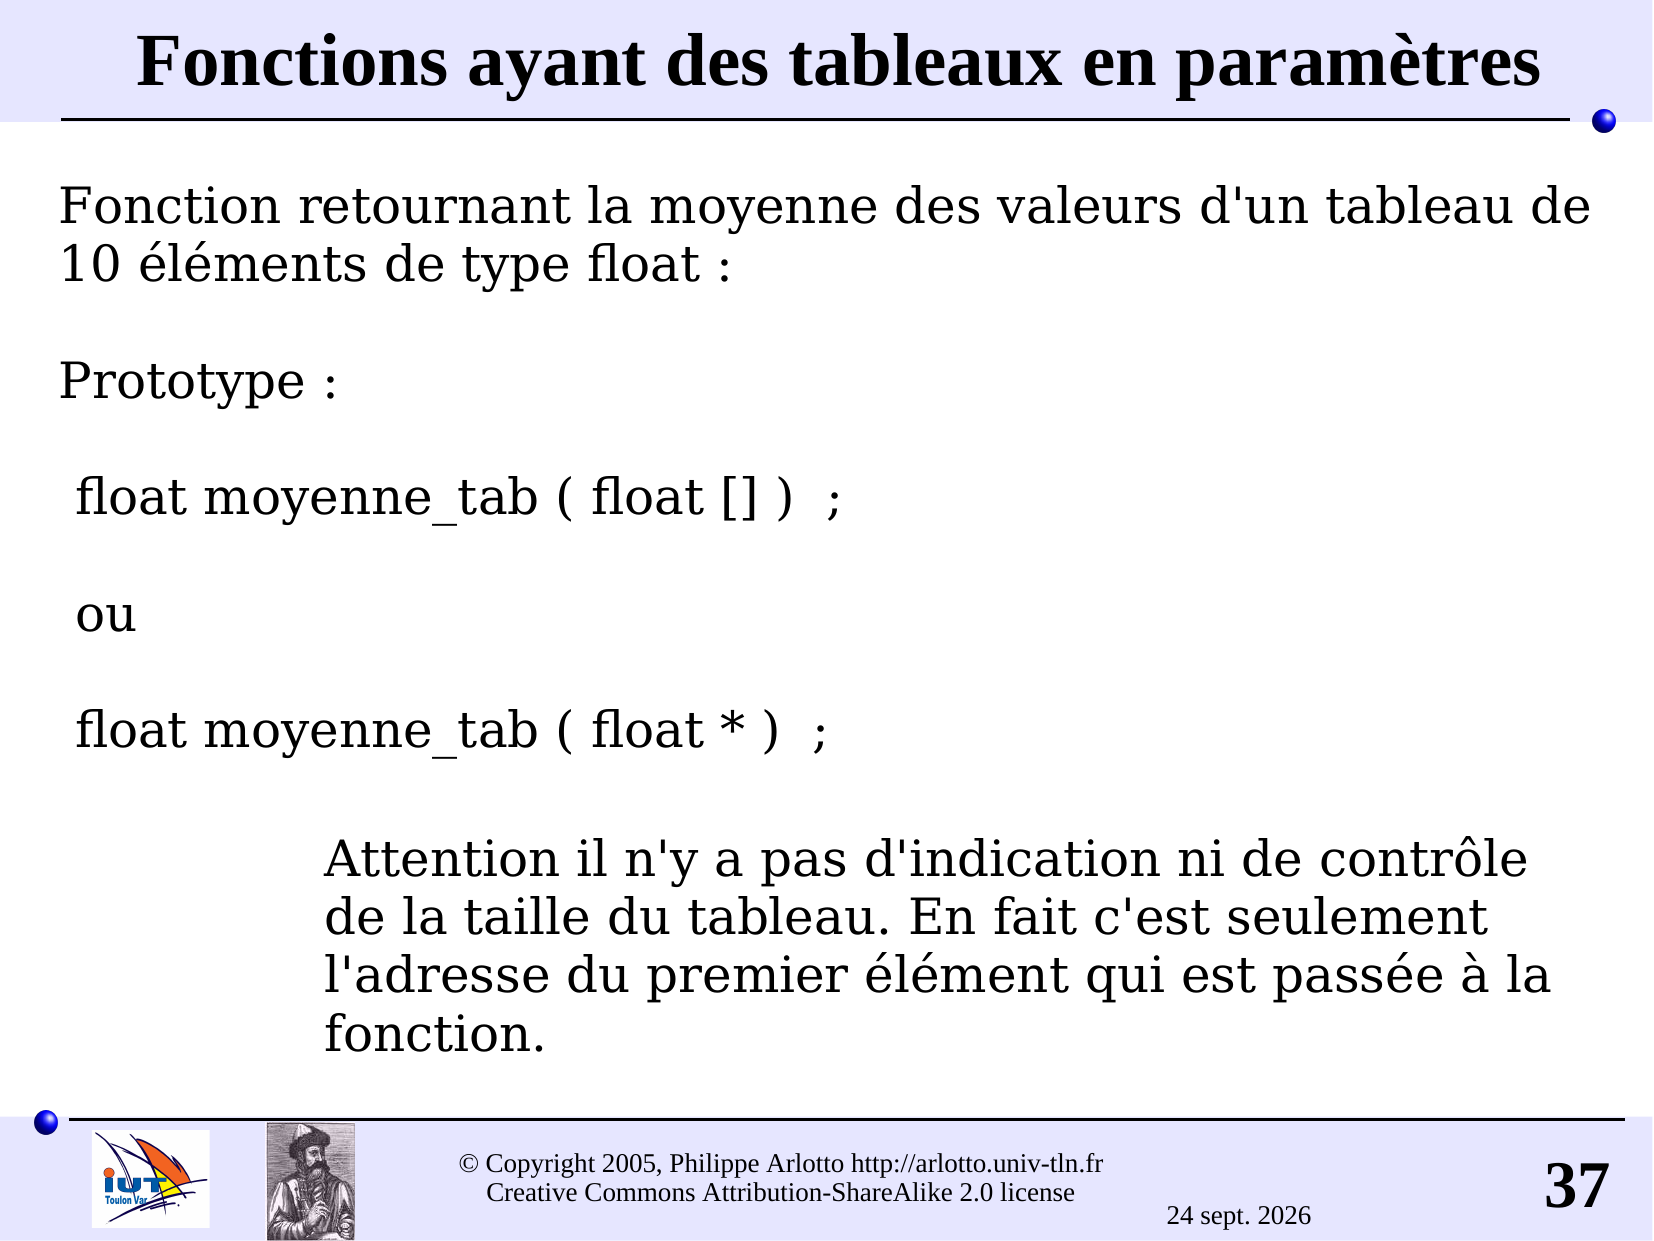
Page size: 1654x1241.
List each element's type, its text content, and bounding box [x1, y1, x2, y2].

picture [265, 1122, 355, 1241]
text_box Fonction retournant la moyenne des valeurs d'un tableau de 10 éléments de type float : Prototype : float moyenne_tab ( float [] ) ; ou float moyenne_tab ( float * ) ; [59, 177, 1591, 880]
text_box Attention il n'y a pas d'indication ni de contrôle de la taille du tableau. En fait c'est seulement l'adresse du premier élément qui est passée à la fonction. [324, 830, 1554, 1065]
title Fonctions ayant des tableaux en paramètres [95, 11, 1585, 110]
